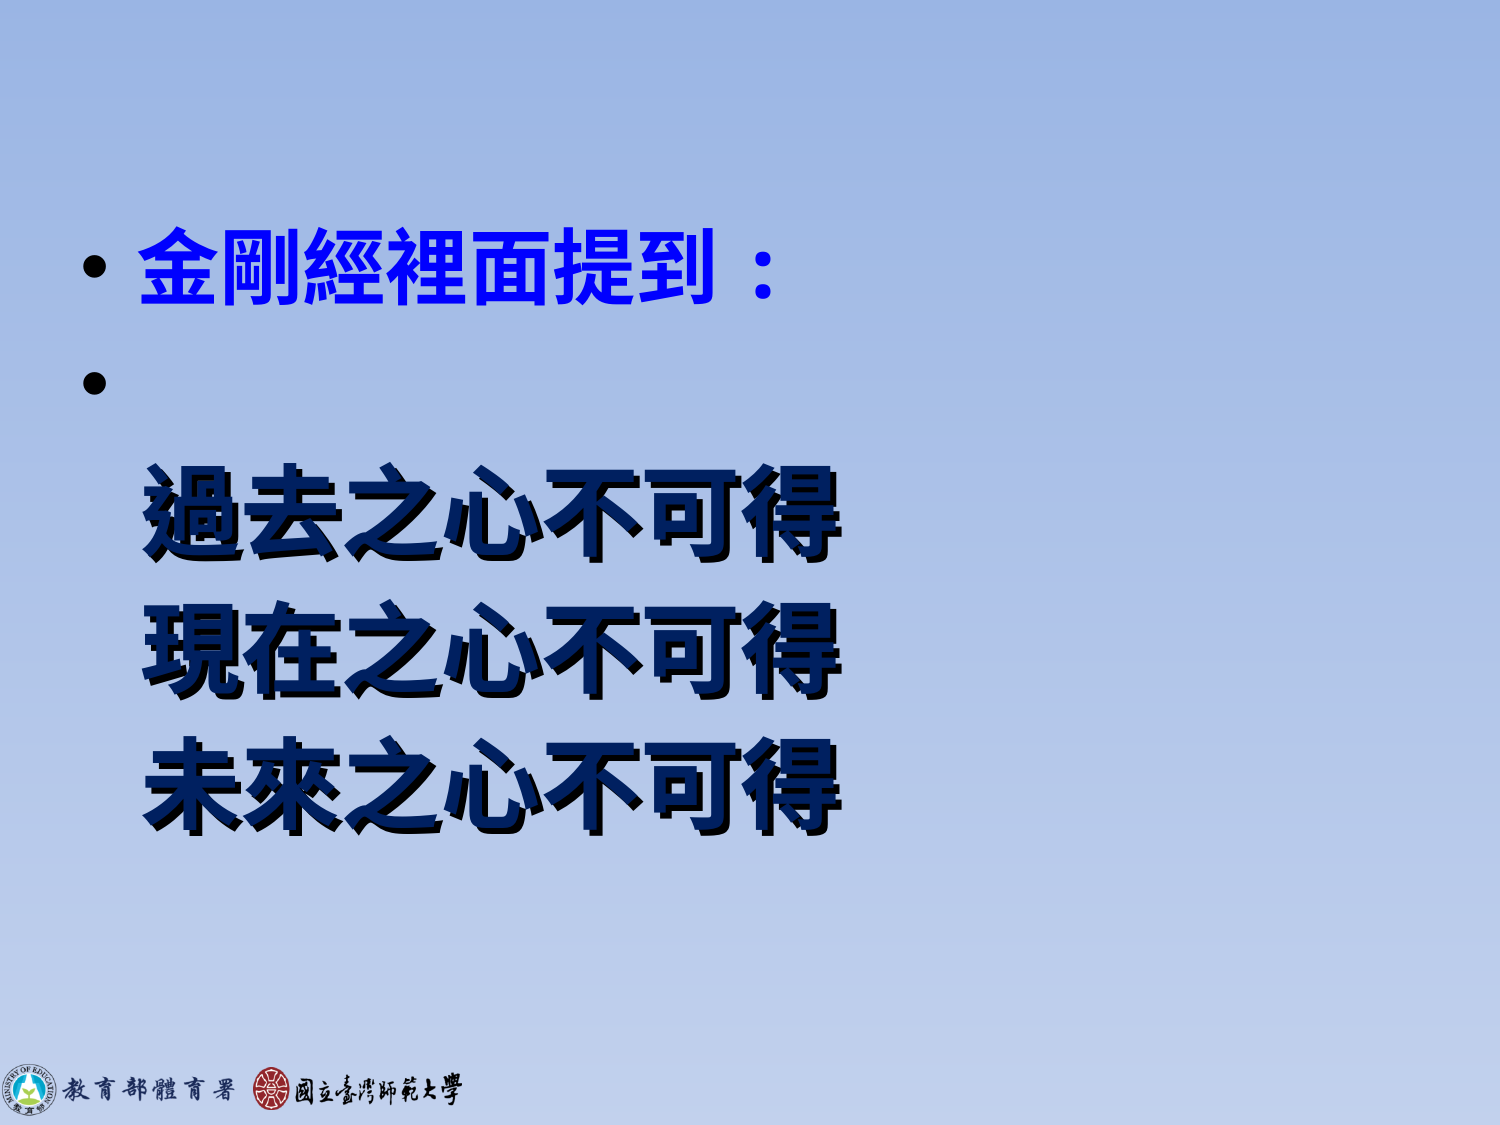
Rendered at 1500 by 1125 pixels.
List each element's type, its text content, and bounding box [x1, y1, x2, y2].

list 金剛經裡面提到: 過去之心不可得 現在之心不可得 未來之心不可得 [64, 208, 1415, 951]
